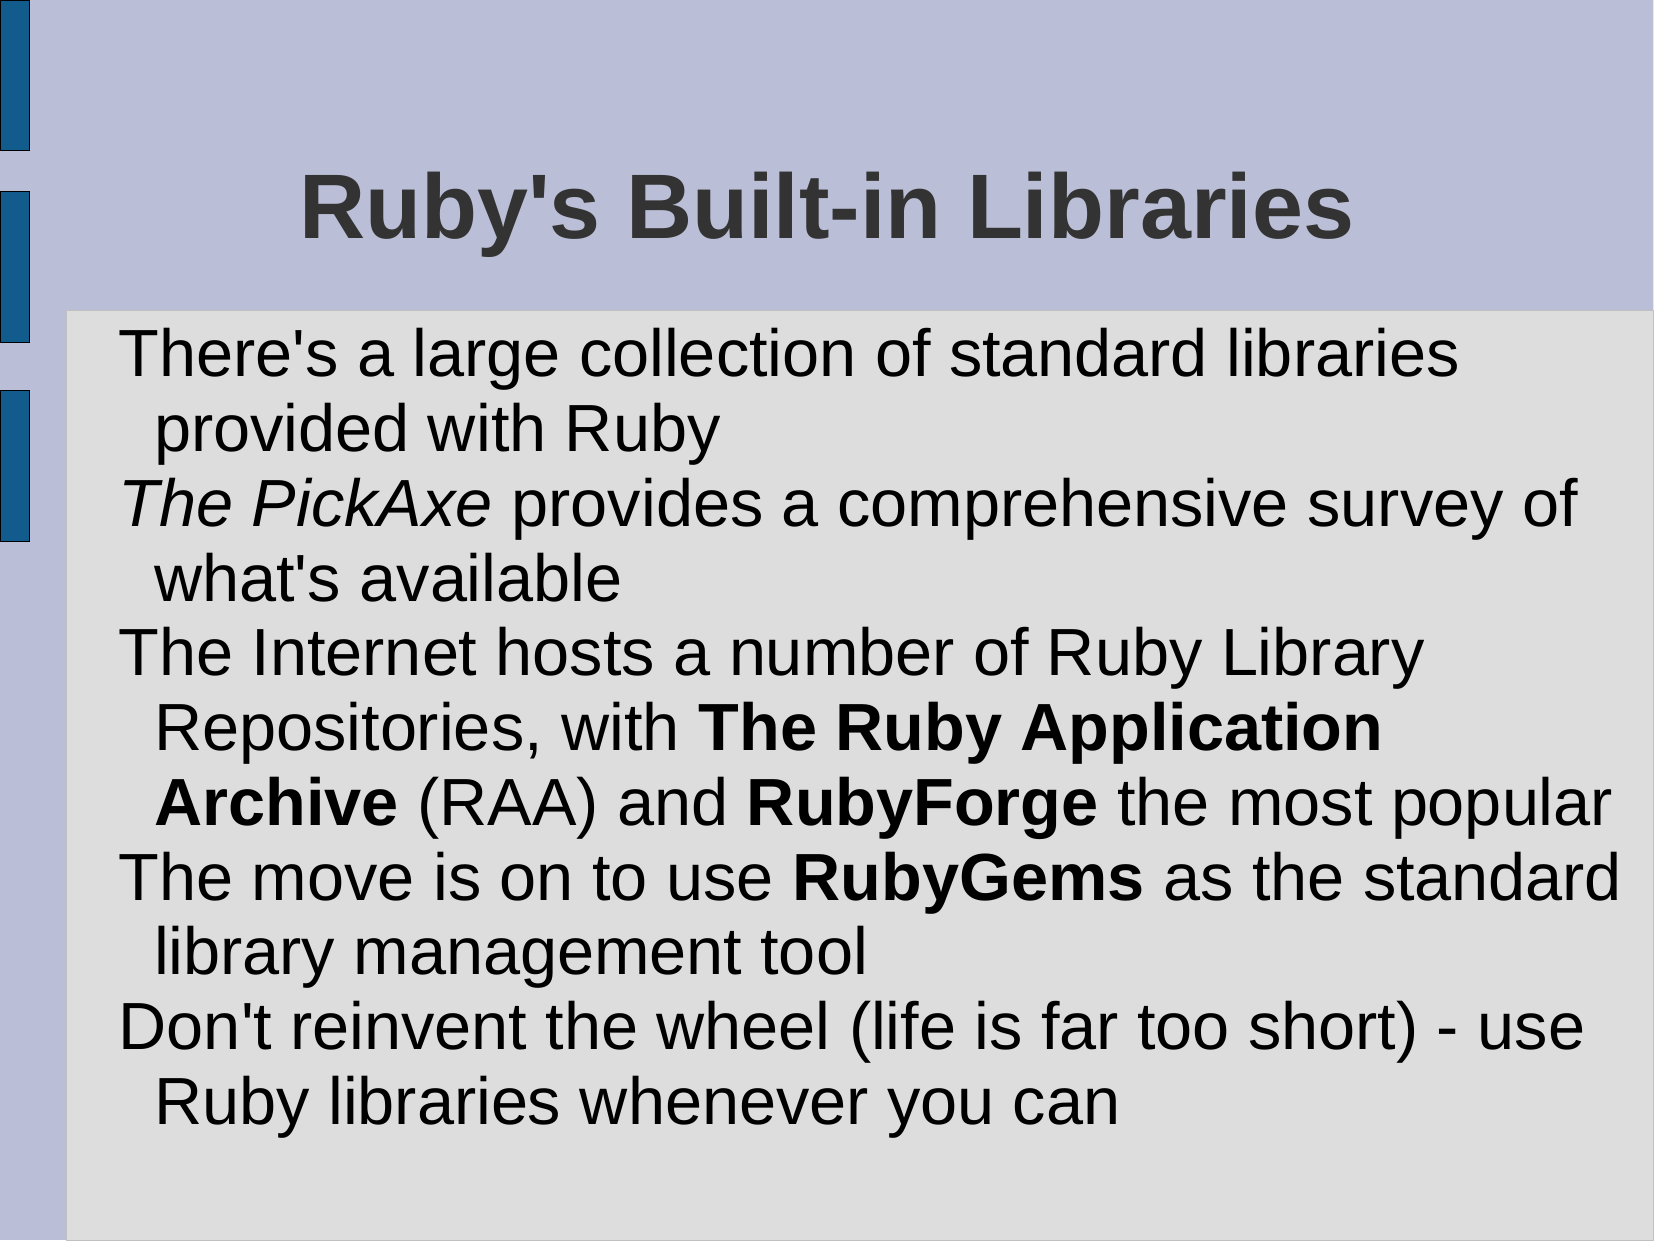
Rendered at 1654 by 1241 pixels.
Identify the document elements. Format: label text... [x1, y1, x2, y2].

title Ruby's Built-in Libraries [121, 102, 1534, 311]
list There's a large collection of standard libraries provided with Ruby The PickAxe provides a comprehensive survey of what's available The Internet hosts a number of Ruby Library Repositories, with The Ruby Application Archive (RAA) and RubyForge the most popular The move is on to use RubyGems as the standard library management tool Don't reinvent the wheel (life is far too short) - use Ruby libraries whenever you can [118, 316, 1632, 1241]
